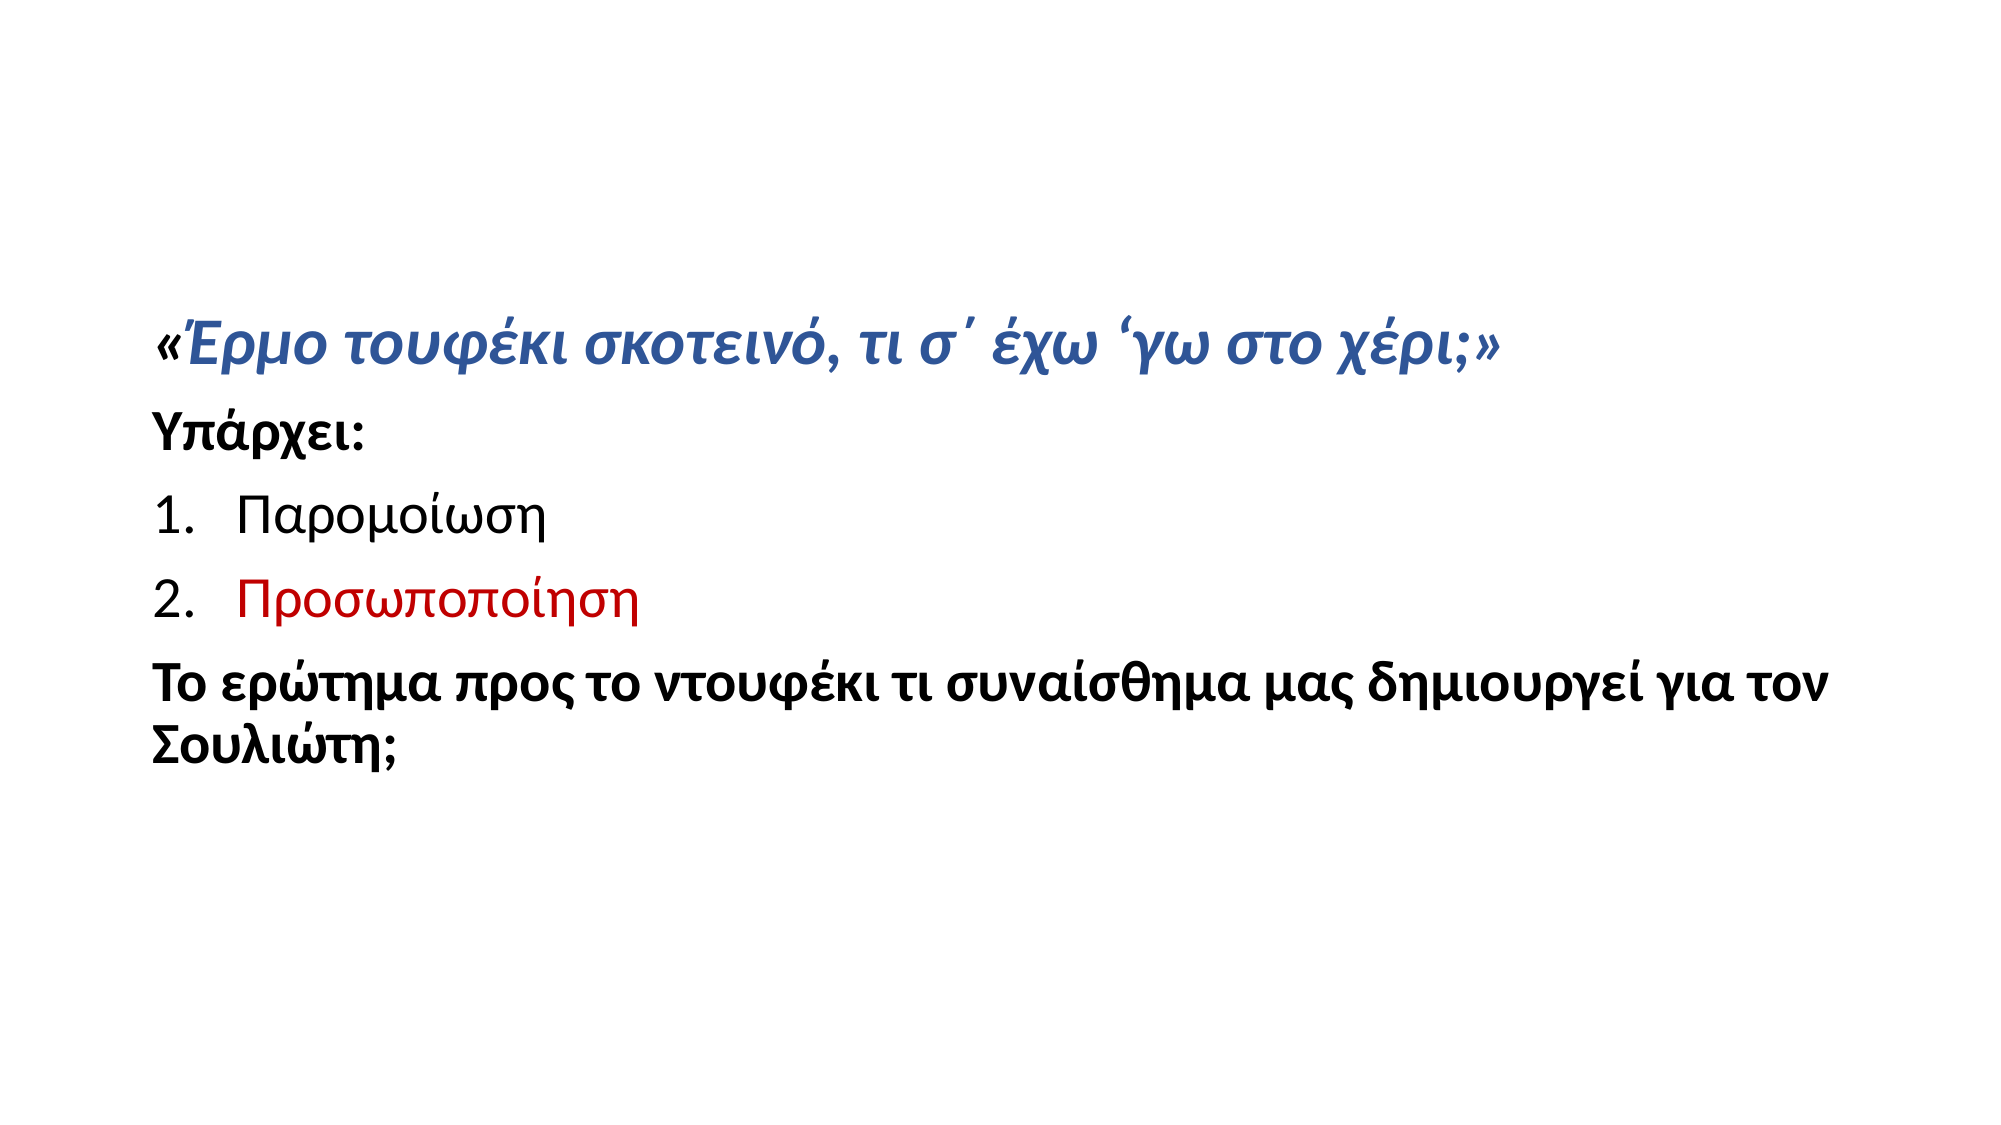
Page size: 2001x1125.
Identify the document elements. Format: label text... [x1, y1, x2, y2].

list «Έρμο τουφέκι σκοτεινό, τι σ΄ έχω ‘γω στο χέρι;» Υπάρχει: Παρομοίωση Προσωποποίηση Το ερώτημα προς το ντουφέκι τι συναίσθημα μας δημιουργεί για τον Σουλιώτη; [137, 299, 1863, 1014]
